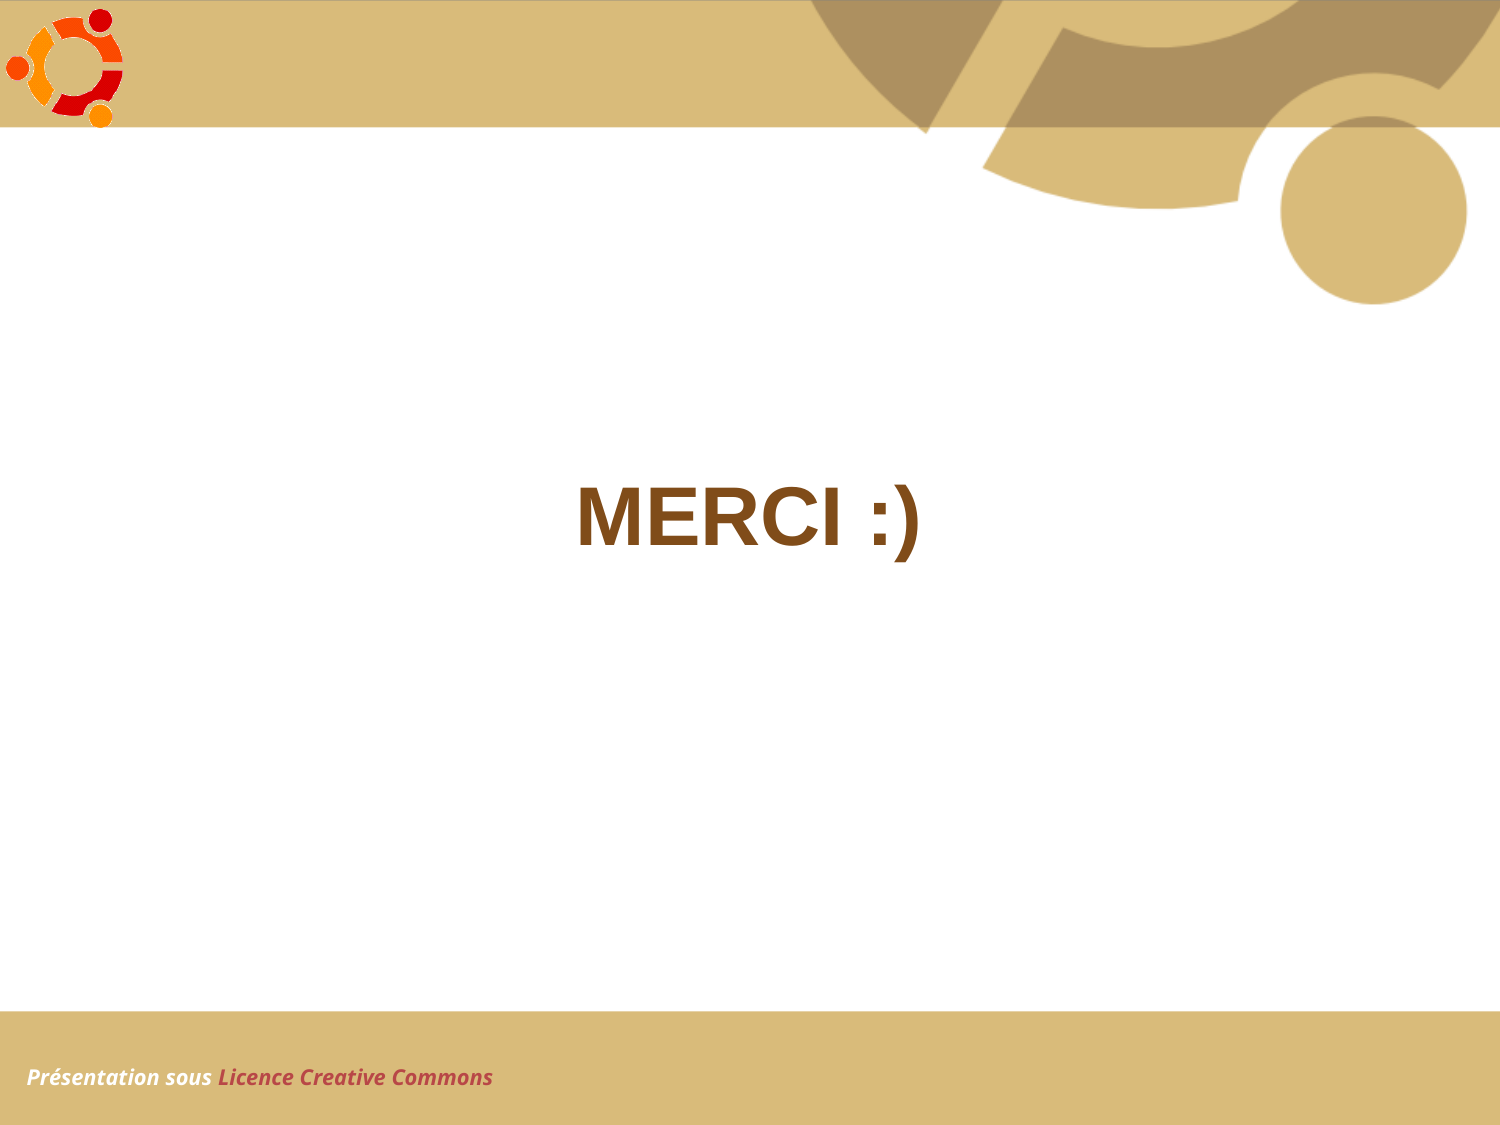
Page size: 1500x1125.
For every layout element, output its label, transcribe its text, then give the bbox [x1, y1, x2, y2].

picture [0, 0, 1500, 557]
text_box MERCI :) [561, 468, 945, 577]
